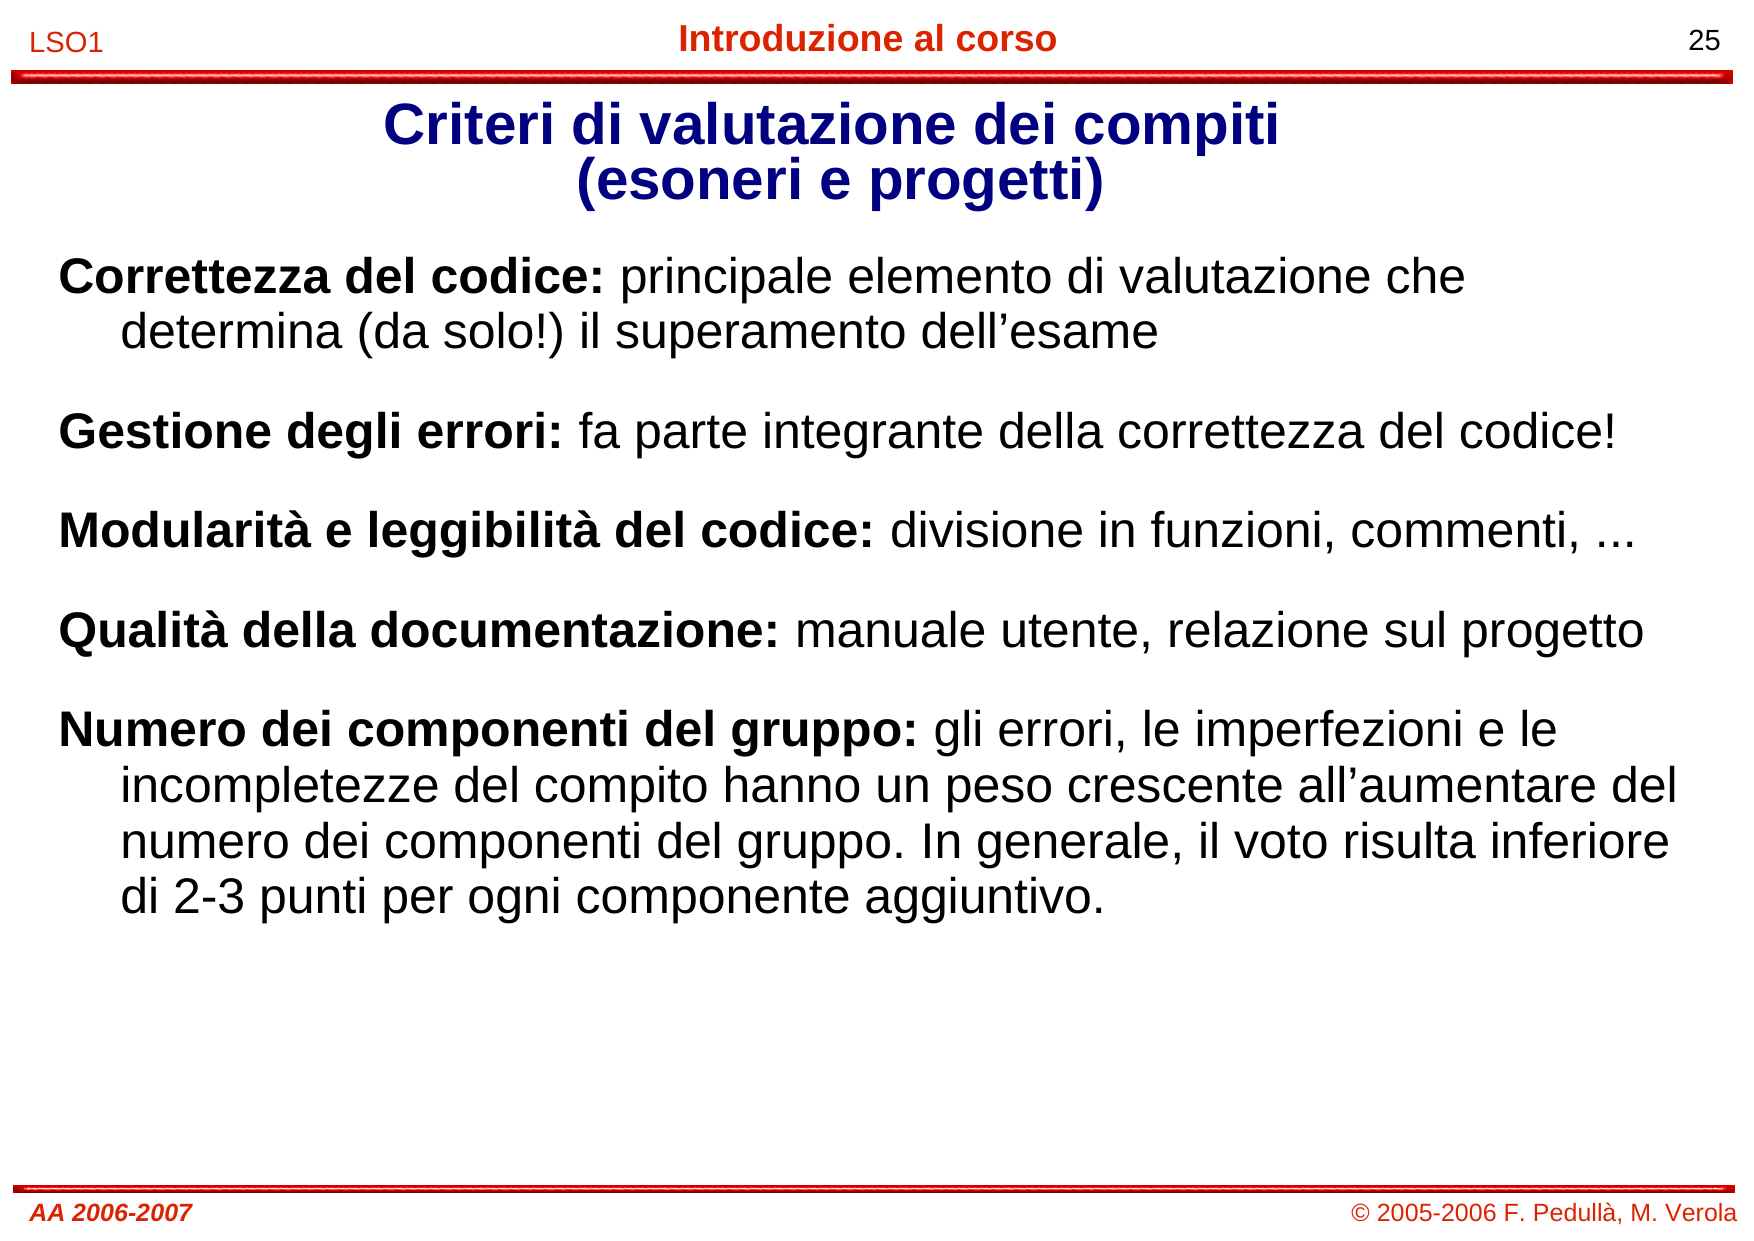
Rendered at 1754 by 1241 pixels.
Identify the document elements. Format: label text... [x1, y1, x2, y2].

title Criteri di valutazione dei compiti (esoneri e progetti) [4, 95, 1678, 216]
picture [11, 70, 1733, 84]
list Correttezza del codice: principale elemento di valutazione che determina (da solo!) il superamento dell’esame Gestione degli errori: fa parte integrante della correttezza del codice! Modularità e leggibilità del codice: divisione in funzioni, commenti, ... Qualità della documentazione: manuale utente, relazione sul progetto Numero dei componenti del gruppo: gli errori, le imperfezioni e le incompletezze del compito hanno un peso crescente all’aumentare del numero dei componenti del gruppo. In generale, il voto risulta inferiore di 2-3 punti per ogni componente aggiuntivo. [58, 247, 1696, 1084]
picture [13, 1185, 1735, 1193]
